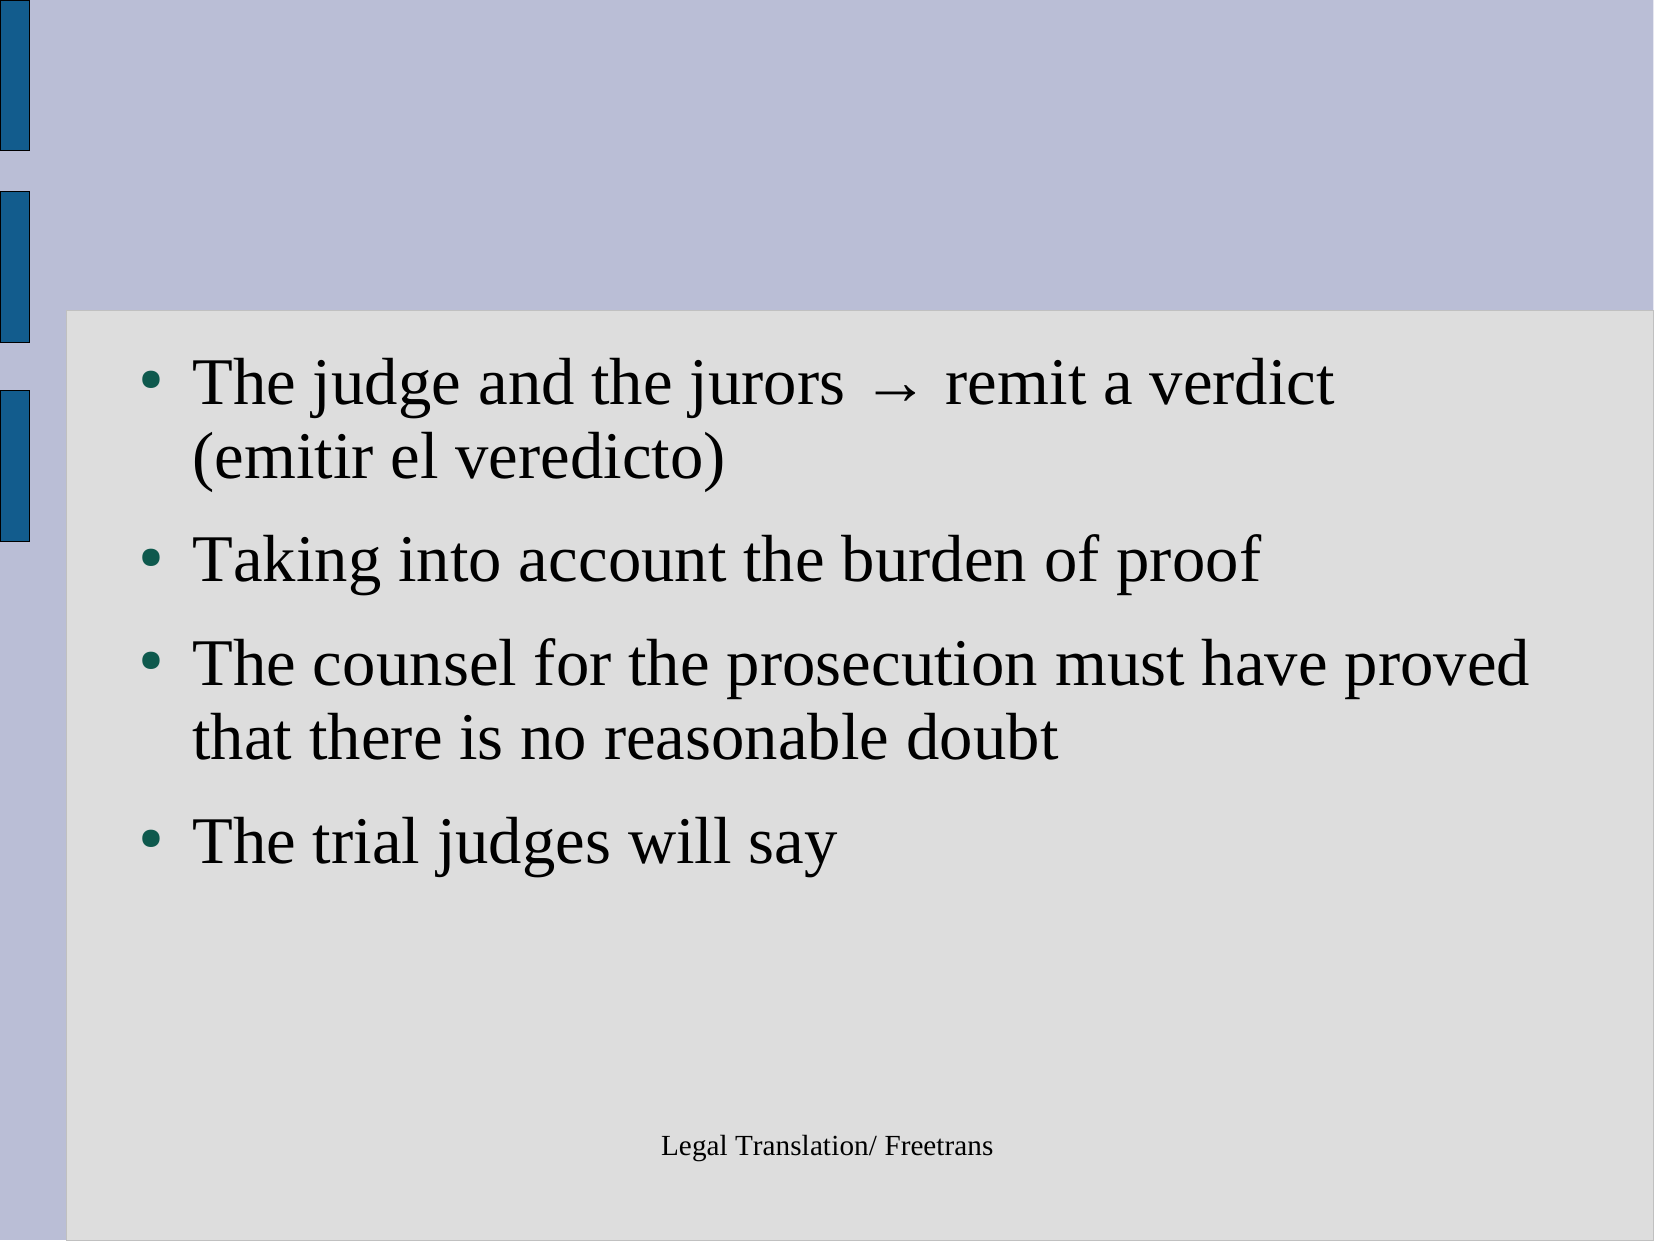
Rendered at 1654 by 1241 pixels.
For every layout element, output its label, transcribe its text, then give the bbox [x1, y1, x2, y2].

list The judge and the jurors → remit a verdict (emitir el veredicto) Taking into account the burden of proof The counsel for the prosecution must have proved that there is no reasonable doubt The trial judges will say [121, 344, 1534, 1127]
